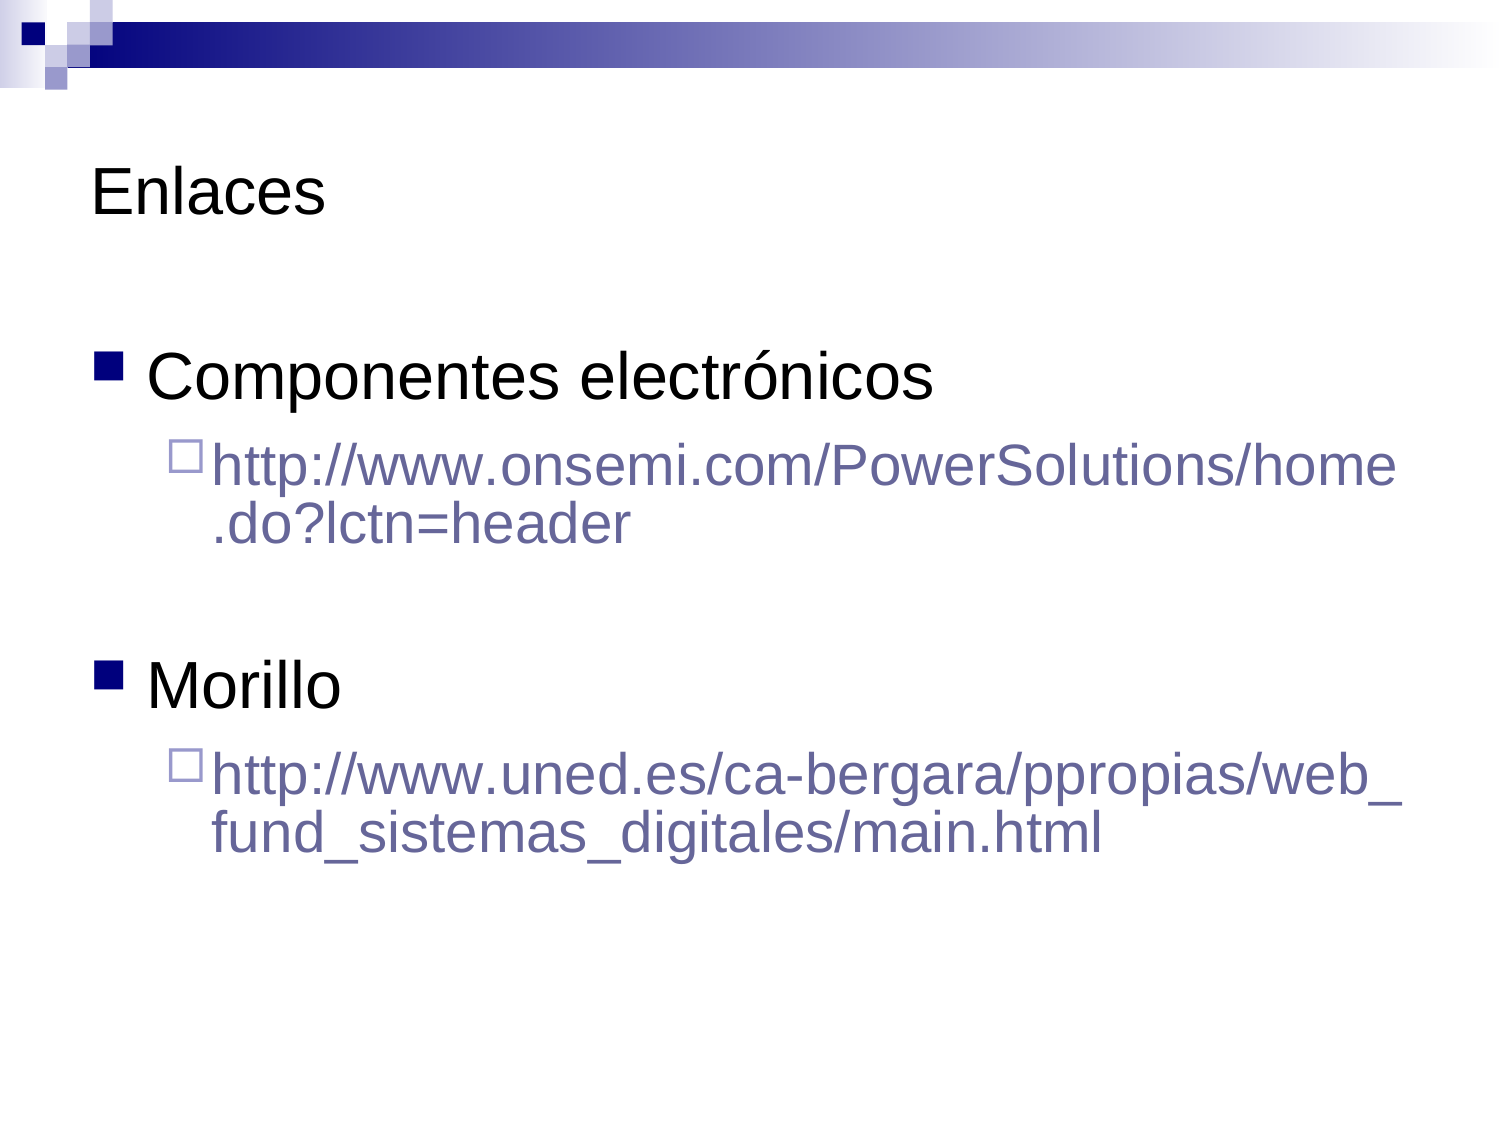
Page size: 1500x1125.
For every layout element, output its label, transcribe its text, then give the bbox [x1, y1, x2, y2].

list Componentes electrónicos http://www.onsemi.com/PowerSolutions/home.do?lctn=header Morillo http://www.uned.es/ca-bergara/ppropias/web_fund_sistemas_digitales/main.html [75, 324, 1426, 963]
title Enlaces [75, 75, 1426, 300]
